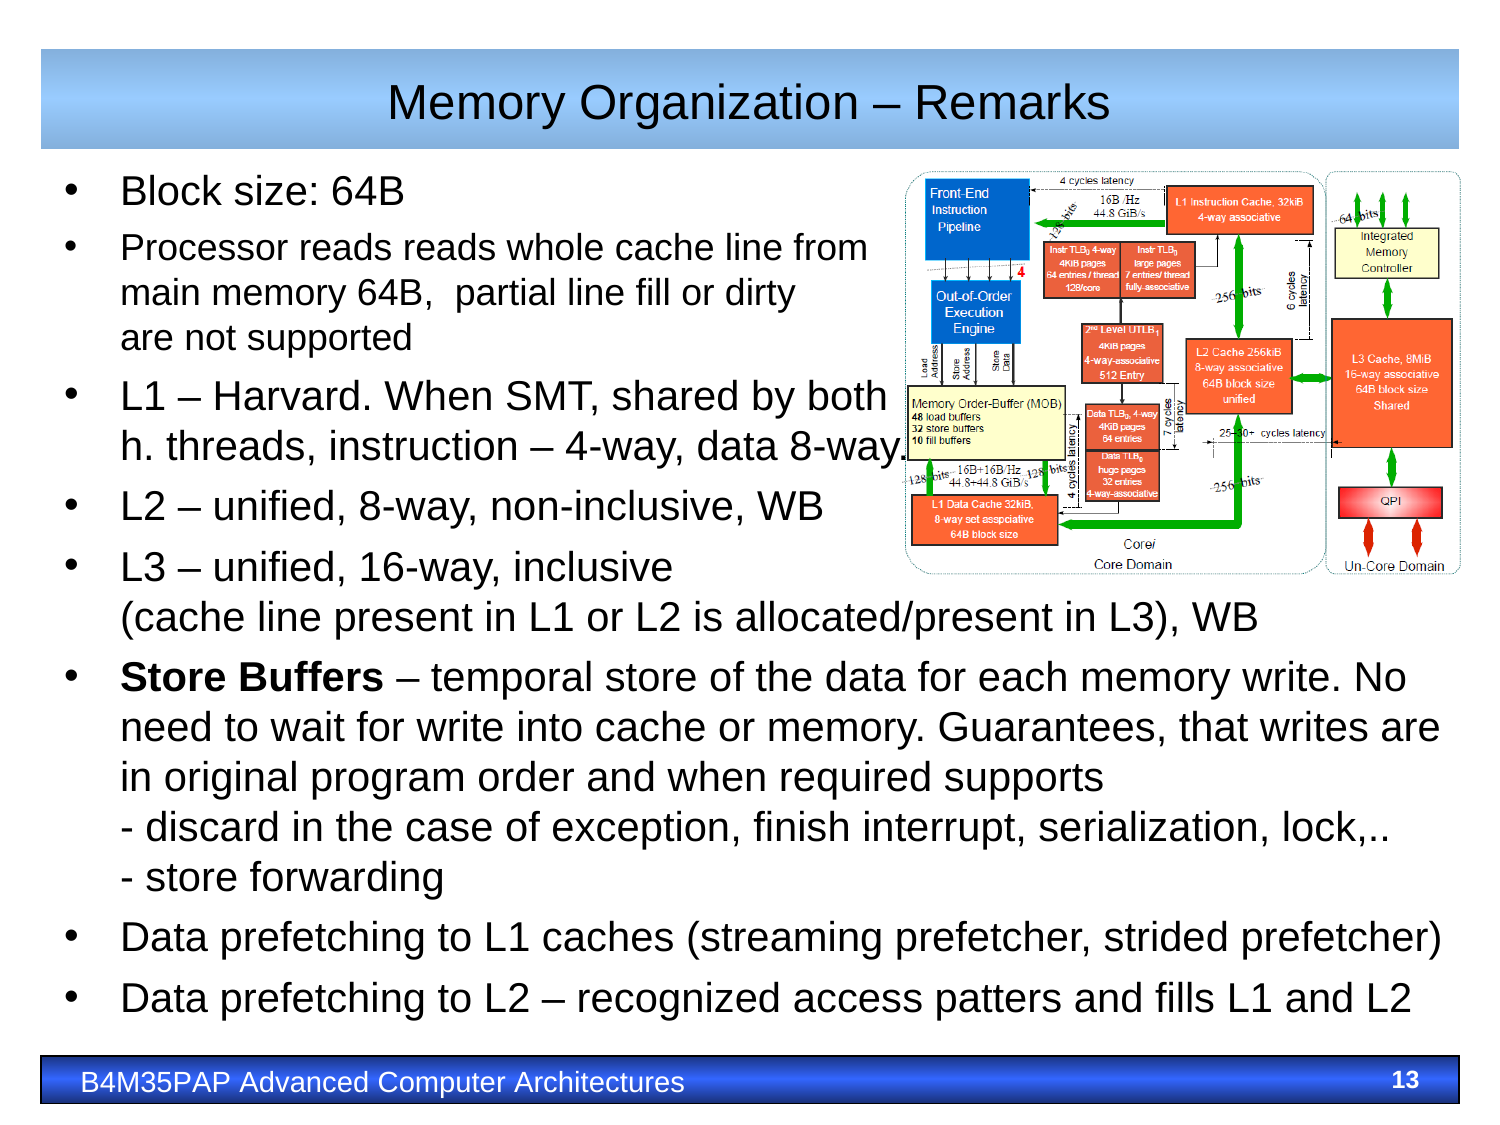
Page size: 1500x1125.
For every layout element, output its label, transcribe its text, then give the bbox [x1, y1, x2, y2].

title Memory Organization – Remarks [41, 49, 1459, 149]
text_box Block size: 64B Processor reads reads whole cache line from main memory 64B, partial line fill or dirty are not supported L1 – Harvard. When SMT, shared by both h. threads, instruction – 4-way, data 8-way. L2 – unified, 8-way, non-inclusive, WB L3 – unified, 16-way, inclusive (cache line present in L1 or L2 is allocated/present in L3), WB Store Buffers – temporal store of the data for each memory write. No need to wait for write into cache or memory. Guarantees, that writes are in original program order and when required supports - discard in the case of exception, finish interrupt, serialization, lock,.. - store forwarding Data prefetching to L1 caches (streaming prefetcher, strided prefetcher) Data prefetching to L2 – recognized access patters and fills L1 and L2 [49, 156, 1468, 1007]
